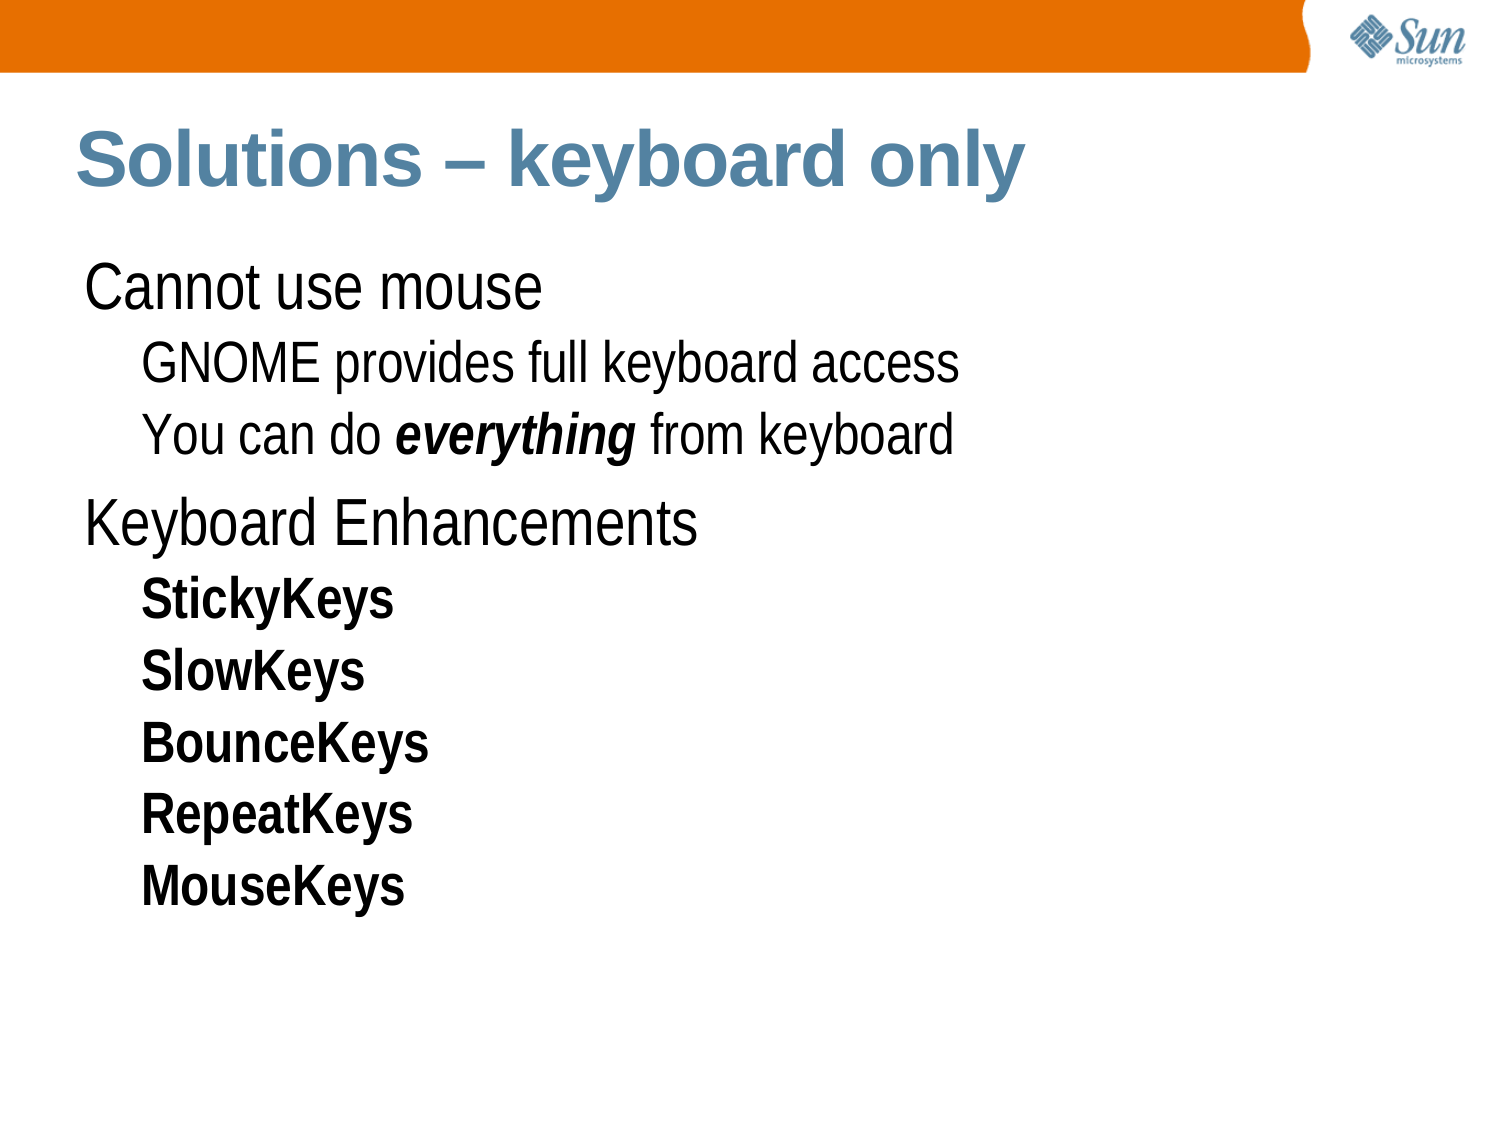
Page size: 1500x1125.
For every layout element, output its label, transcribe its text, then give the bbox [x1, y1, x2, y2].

title Solutions – keyboard only [75, 122, 1438, 228]
picture [0, 0, 1500, 75]
list Cannot use mouse GNOME provides full keyboard access You can do everything from keyboard Keyboard Enhancements StickyKeys SlowKeys BounceKeys RepeatKeys MouseKeys [64, 257, 1463, 952]
